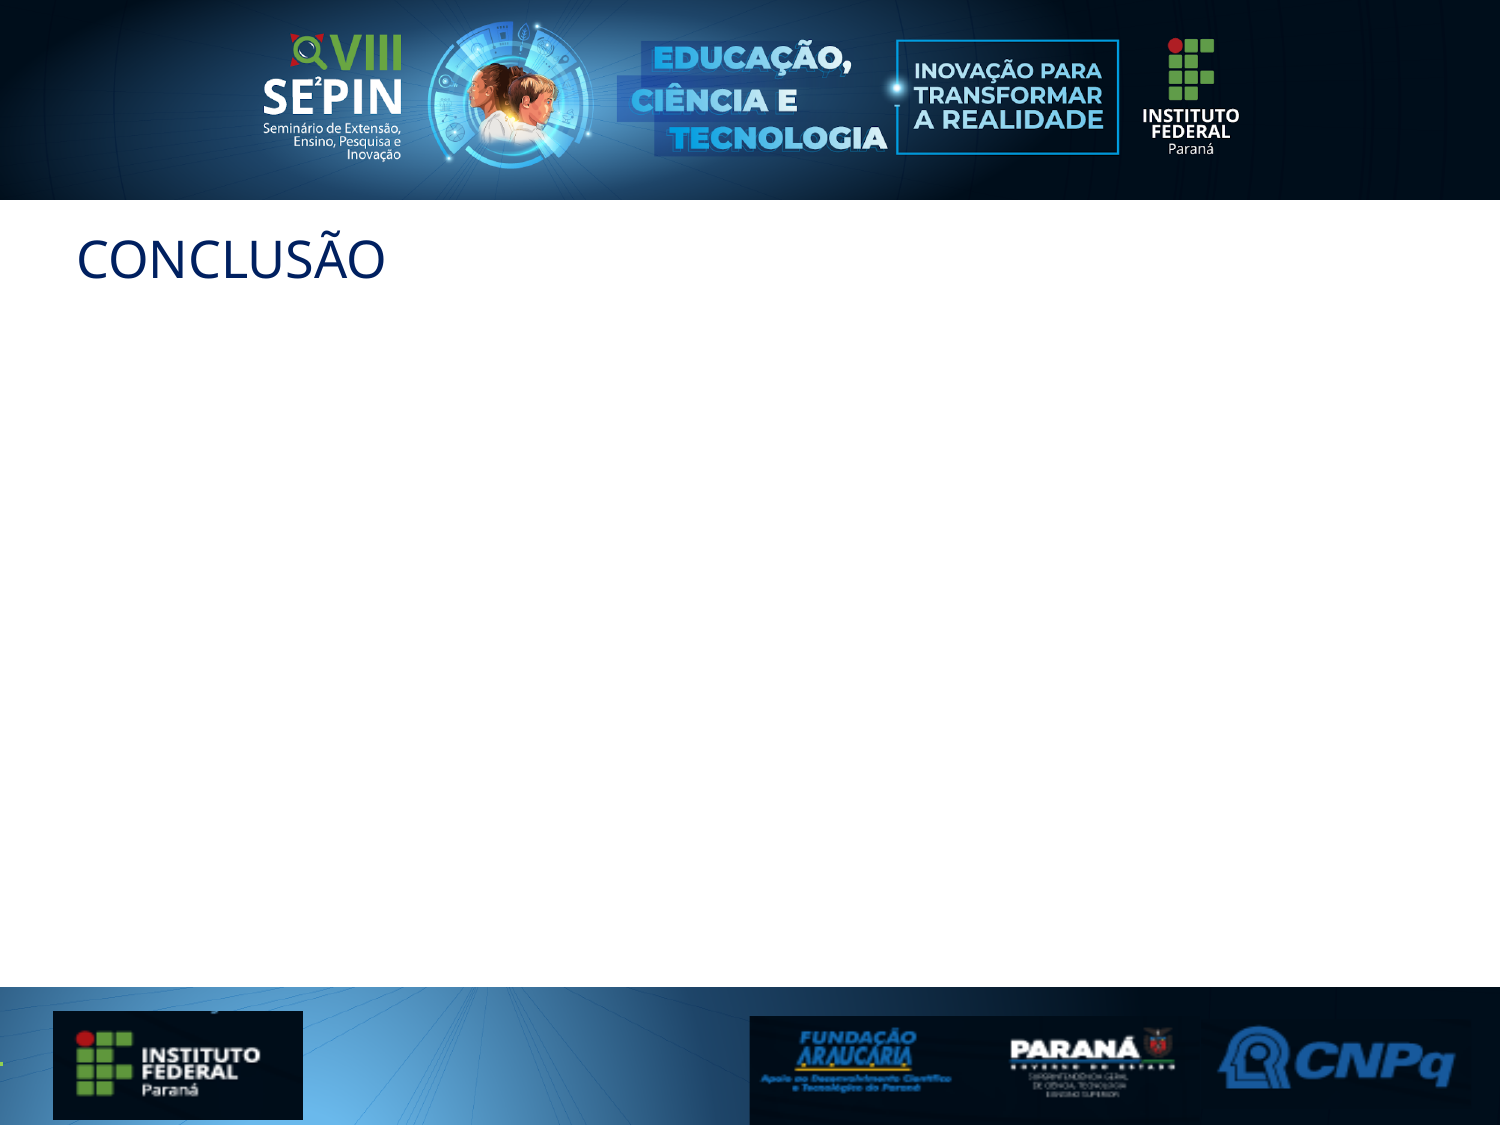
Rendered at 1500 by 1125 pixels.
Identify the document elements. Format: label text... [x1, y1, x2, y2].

picture [0, 987, 1500, 1125]
title CONCLUSÃO [76, 199, 548, 323]
picture [0, 0, 1500, 200]
